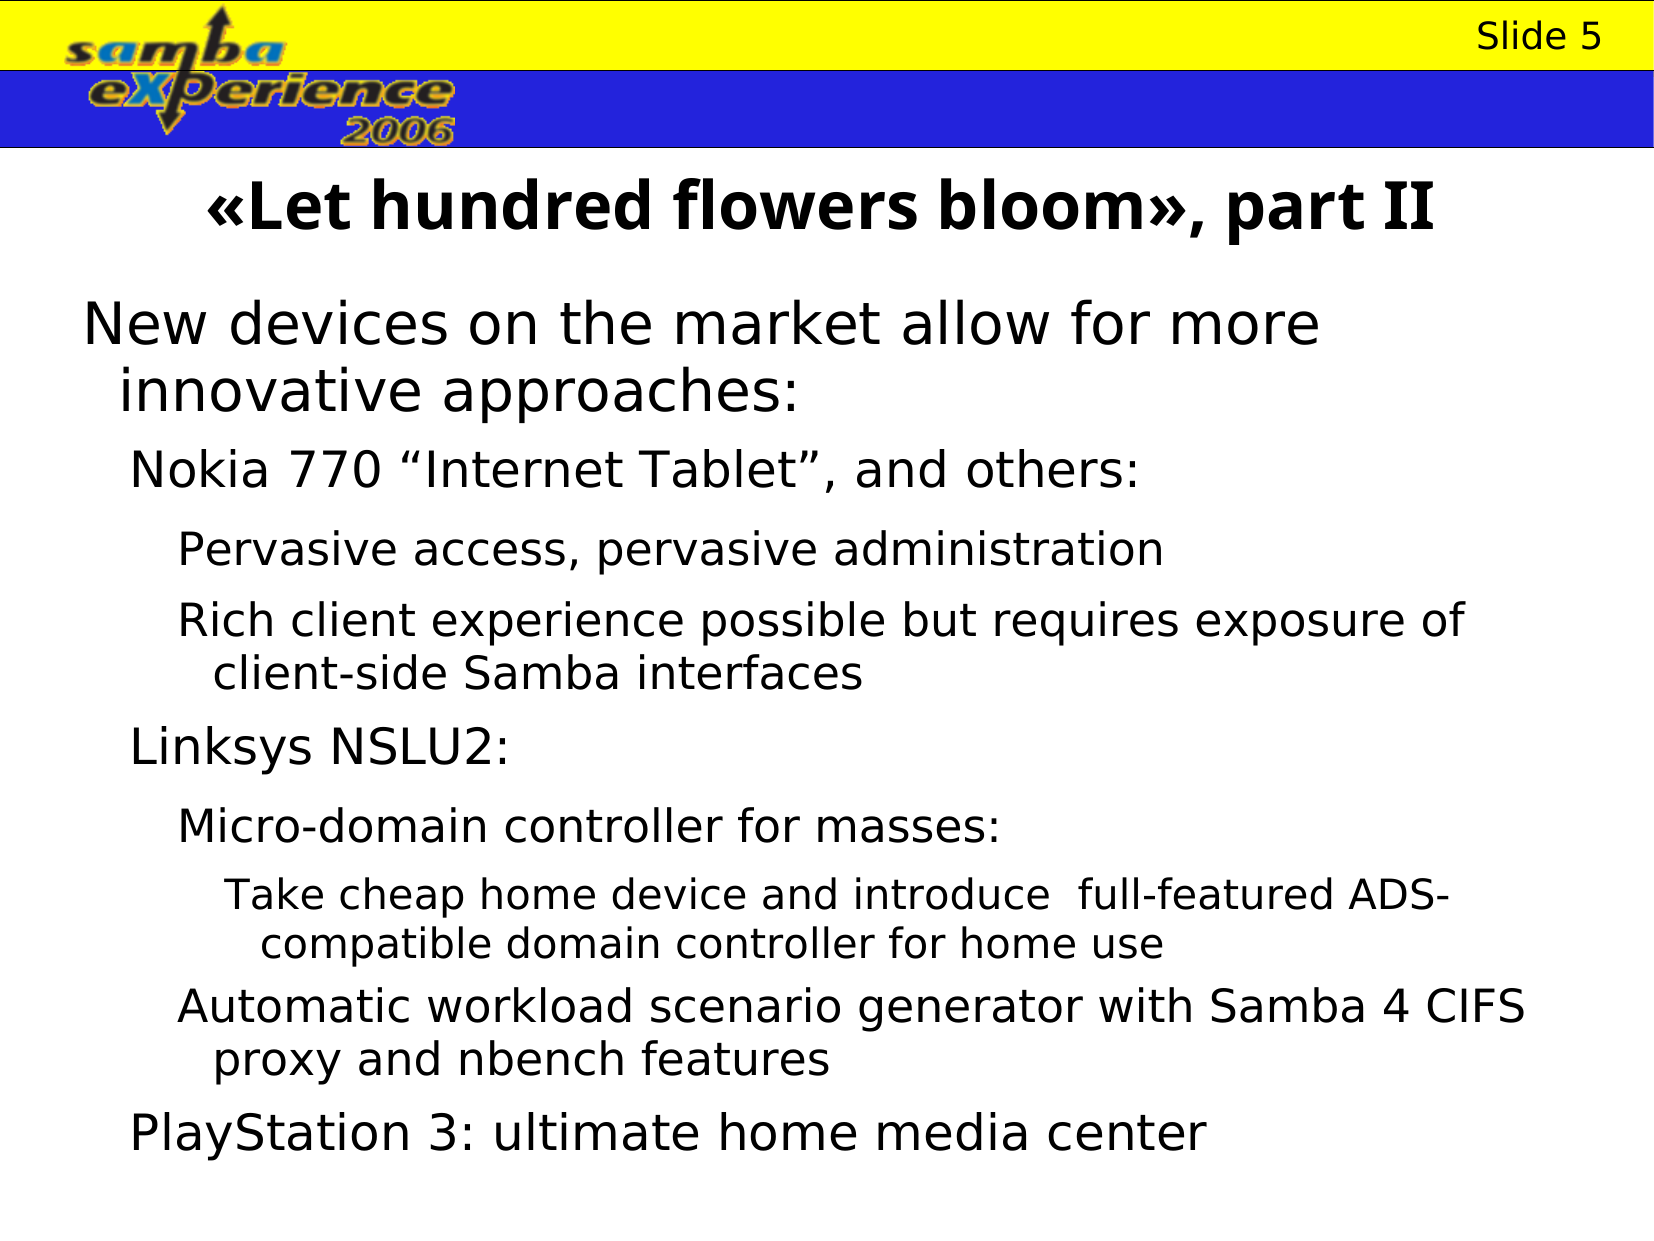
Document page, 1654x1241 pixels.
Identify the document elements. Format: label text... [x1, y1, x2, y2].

picture [64, 71, 455, 147]
picture [64, 148, 76, 154]
title «Let hundred flowers bloom», part II [76, 99, 1565, 308]
picture [64, 2, 455, 70]
list New devices on the market allow for more innovative approaches: Nokia 770 “Internet Tablet”, and others: Pervasive access, pervasive administration Rich client experience possible but requires exposure of client-side Samba interfaces Linksys NSLU2: Micro-domain controller for masses: Take cheap home device and introduce full-featured ADS-compatible domain controller for home use Automatic workload scenario generator with Samba 4 CIFS proxy and nbench features PlayStation 3: ultimate home media center [82, 290, 1571, 1163]
